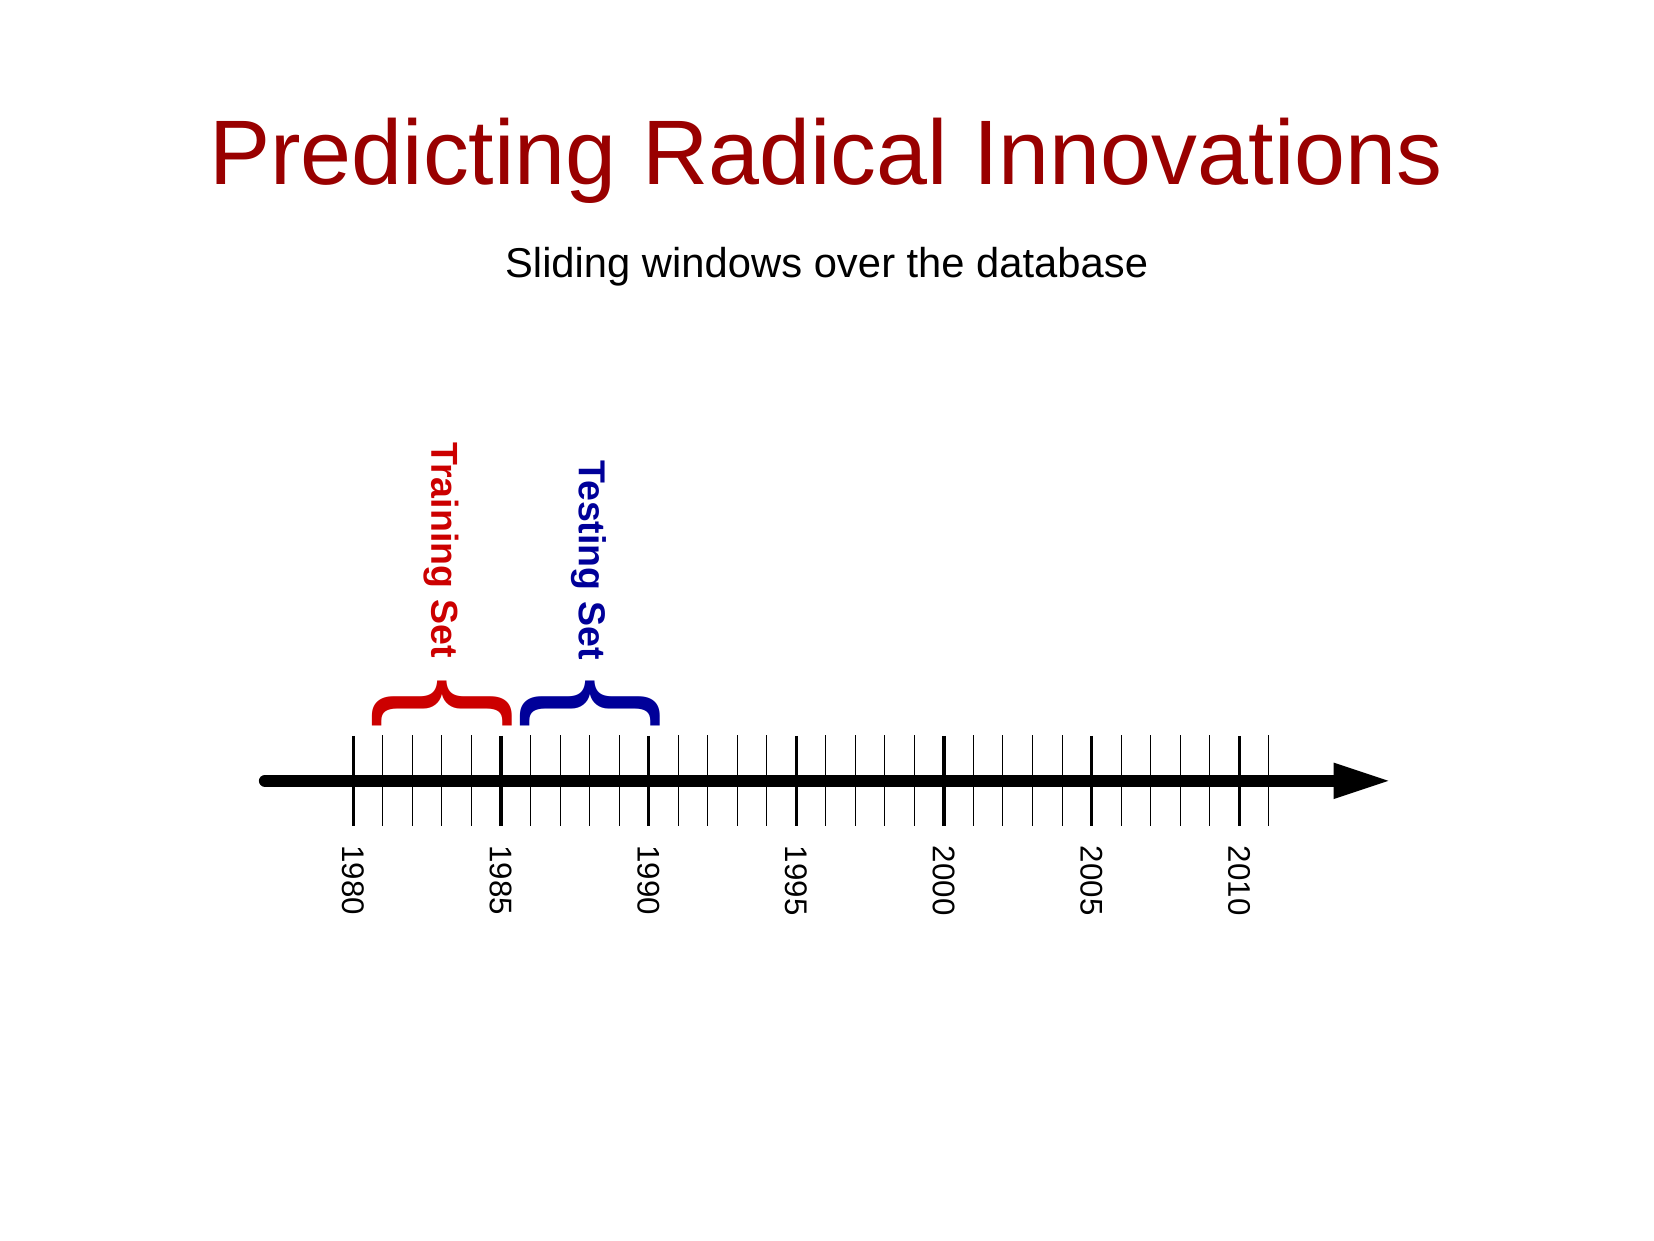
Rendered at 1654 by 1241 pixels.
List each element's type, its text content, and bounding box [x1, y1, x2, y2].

text_box 2010 [1214, 830, 1264, 931]
text_box Testing Set [562, 445, 621, 675]
text_box 1995 [771, 830, 821, 931]
text_box { [364, 663, 512, 744]
text_box 1990 [623, 830, 674, 931]
text_box 2005 [1066, 830, 1117, 931]
text_box Training Set [414, 427, 473, 673]
text_box 1980 [328, 830, 378, 931]
title Predicting Radical Innovations [82, 49, 1571, 257]
text_box 1985 [475, 830, 526, 931]
text_box Sliding windows over the database [474, 240, 1179, 287]
text_box 2000 [919, 830, 969, 931]
text_box { [512, 663, 695, 744]
